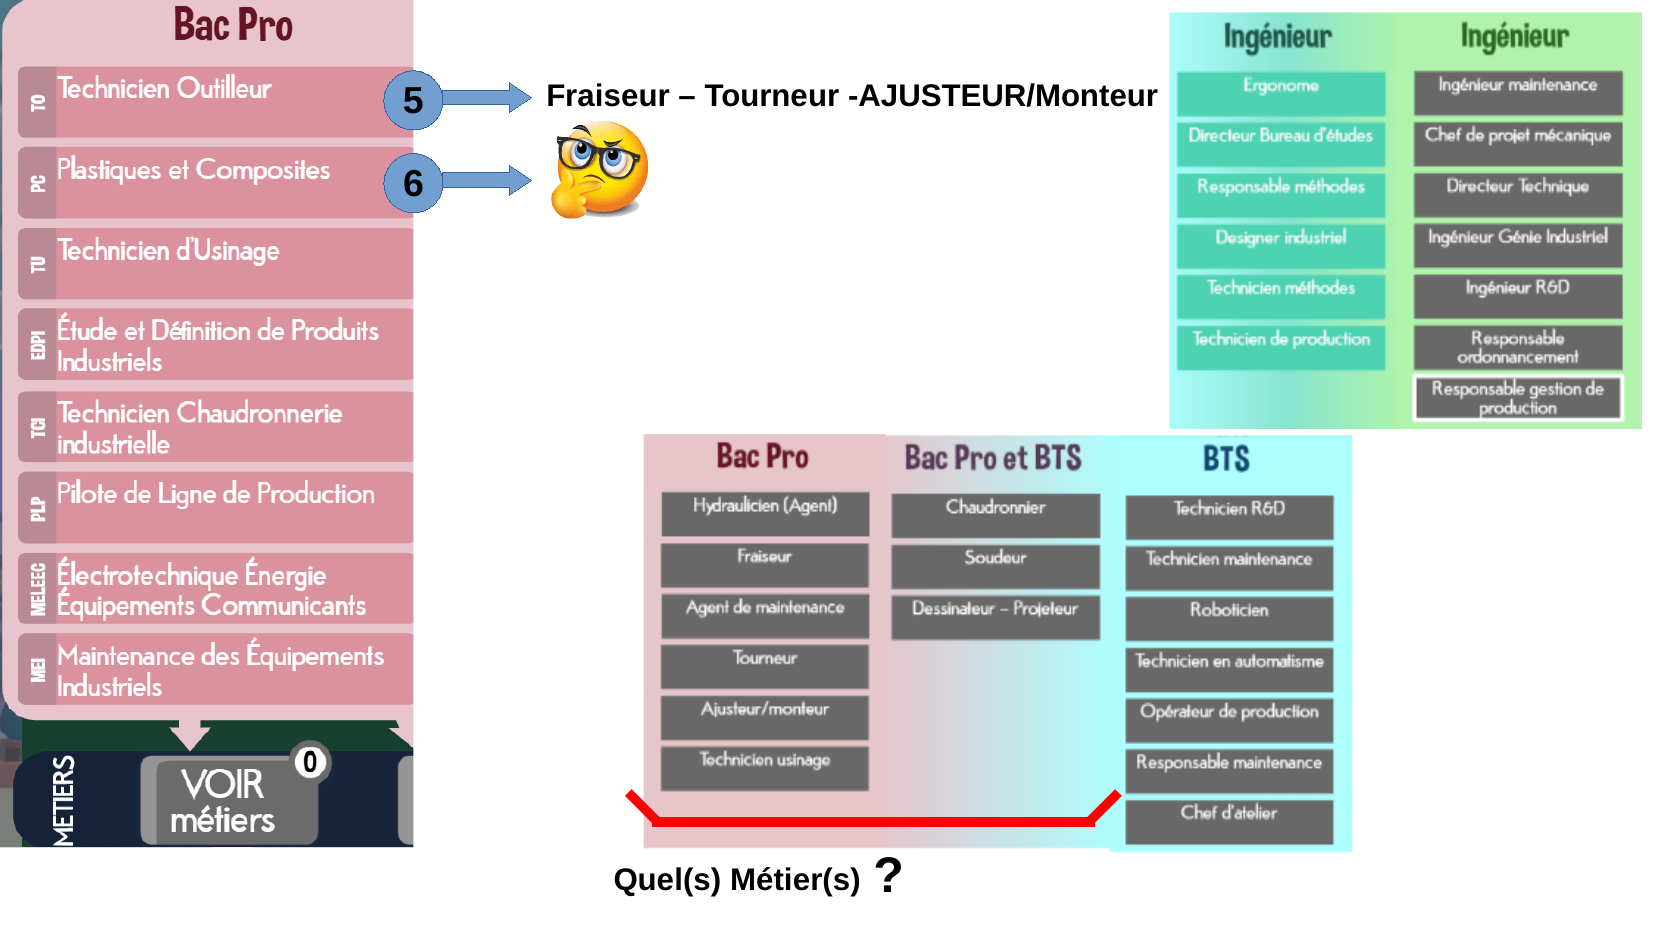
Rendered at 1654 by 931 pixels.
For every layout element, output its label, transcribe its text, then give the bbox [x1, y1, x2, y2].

text_box [442, 165, 532, 196]
text_box ? [858, 840, 918, 911]
text_box [442, 82, 532, 113]
picture [0, 0, 414, 857]
picture [547, 117, 650, 221]
text_box 5 [383, 70, 443, 130]
picture [643, 434, 1353, 852]
picture [1169, 11, 1642, 429]
text_box Quel(s) Métier(s) [598, 855, 895, 905]
text_box Fraiseur – Tourneur -AJUSTEUR/Monteur [531, 70, 1182, 130]
text_box 6 [383, 153, 443, 213]
